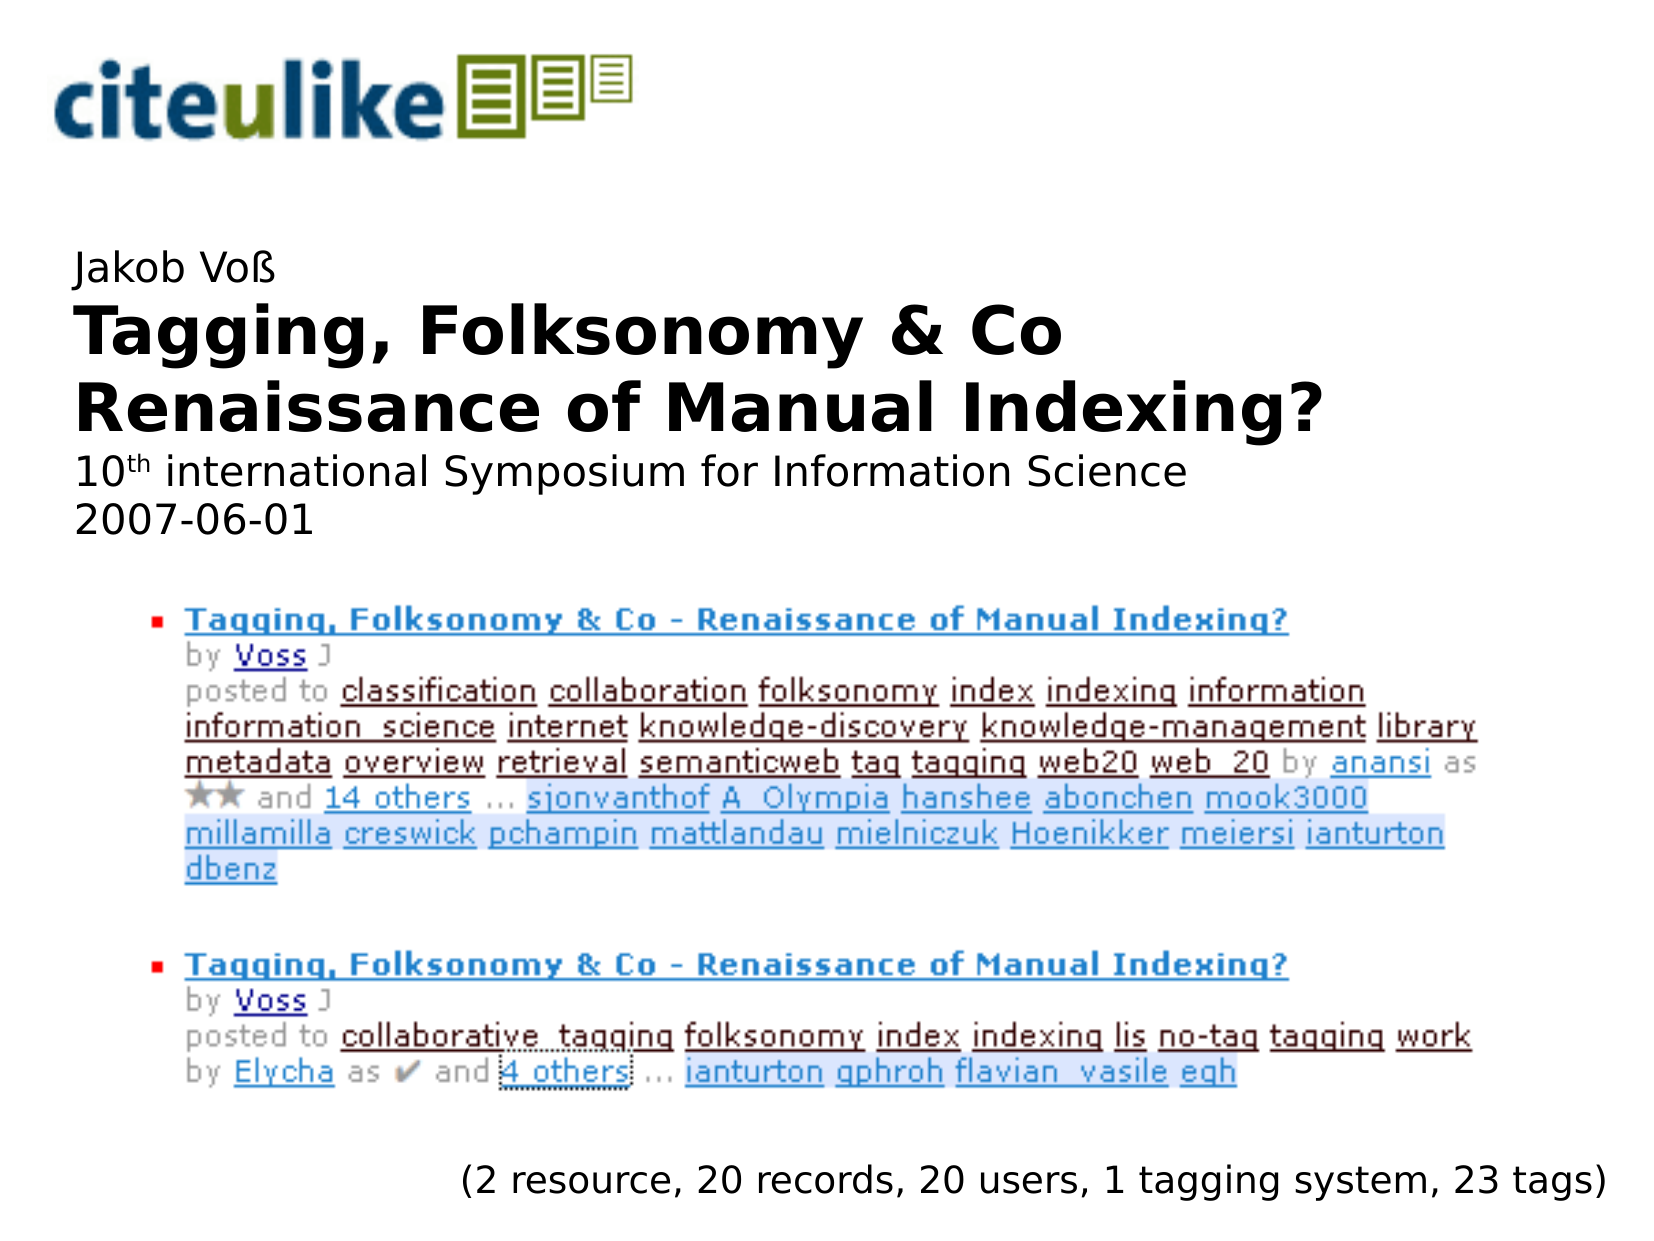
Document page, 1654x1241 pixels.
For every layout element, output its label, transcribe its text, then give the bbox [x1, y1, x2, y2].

text_box Jakob Voß Tagging, Folksonomy & Co Renaissance of Manual Indexing? 10th international Symposium for Information Science 2007-06-01 [59, 236, 1595, 554]
picture [139, 590, 1506, 1113]
picture [47, 29, 639, 178]
text_box (2 resource, 20 records, 20 users, 1 tagging system, 23 tags) [29, 1151, 1625, 1210]
